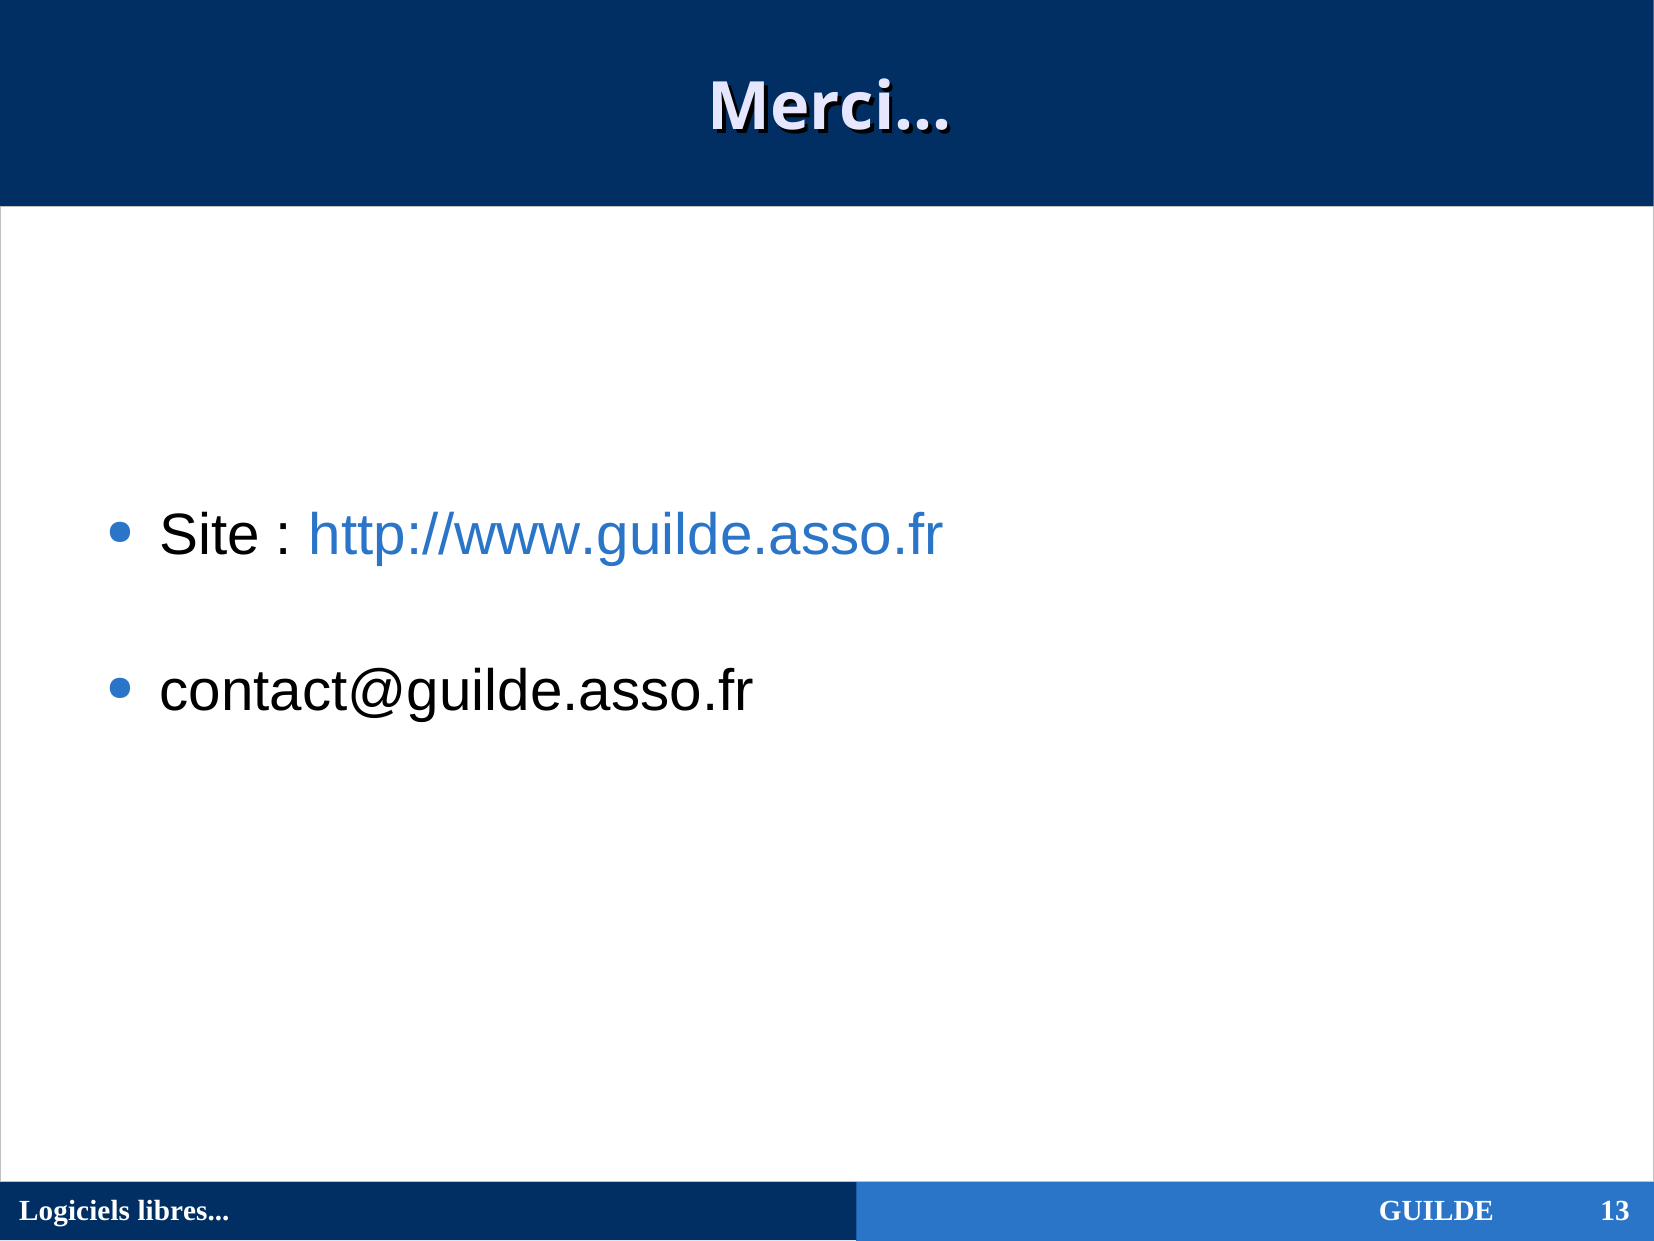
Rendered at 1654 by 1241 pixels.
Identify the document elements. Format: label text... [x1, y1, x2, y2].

list Site : http://www.guilde.asso.fr contact@guilde.asso.fr [88, 501, 1595, 827]
title Merci... [123, 0, 1536, 208]
